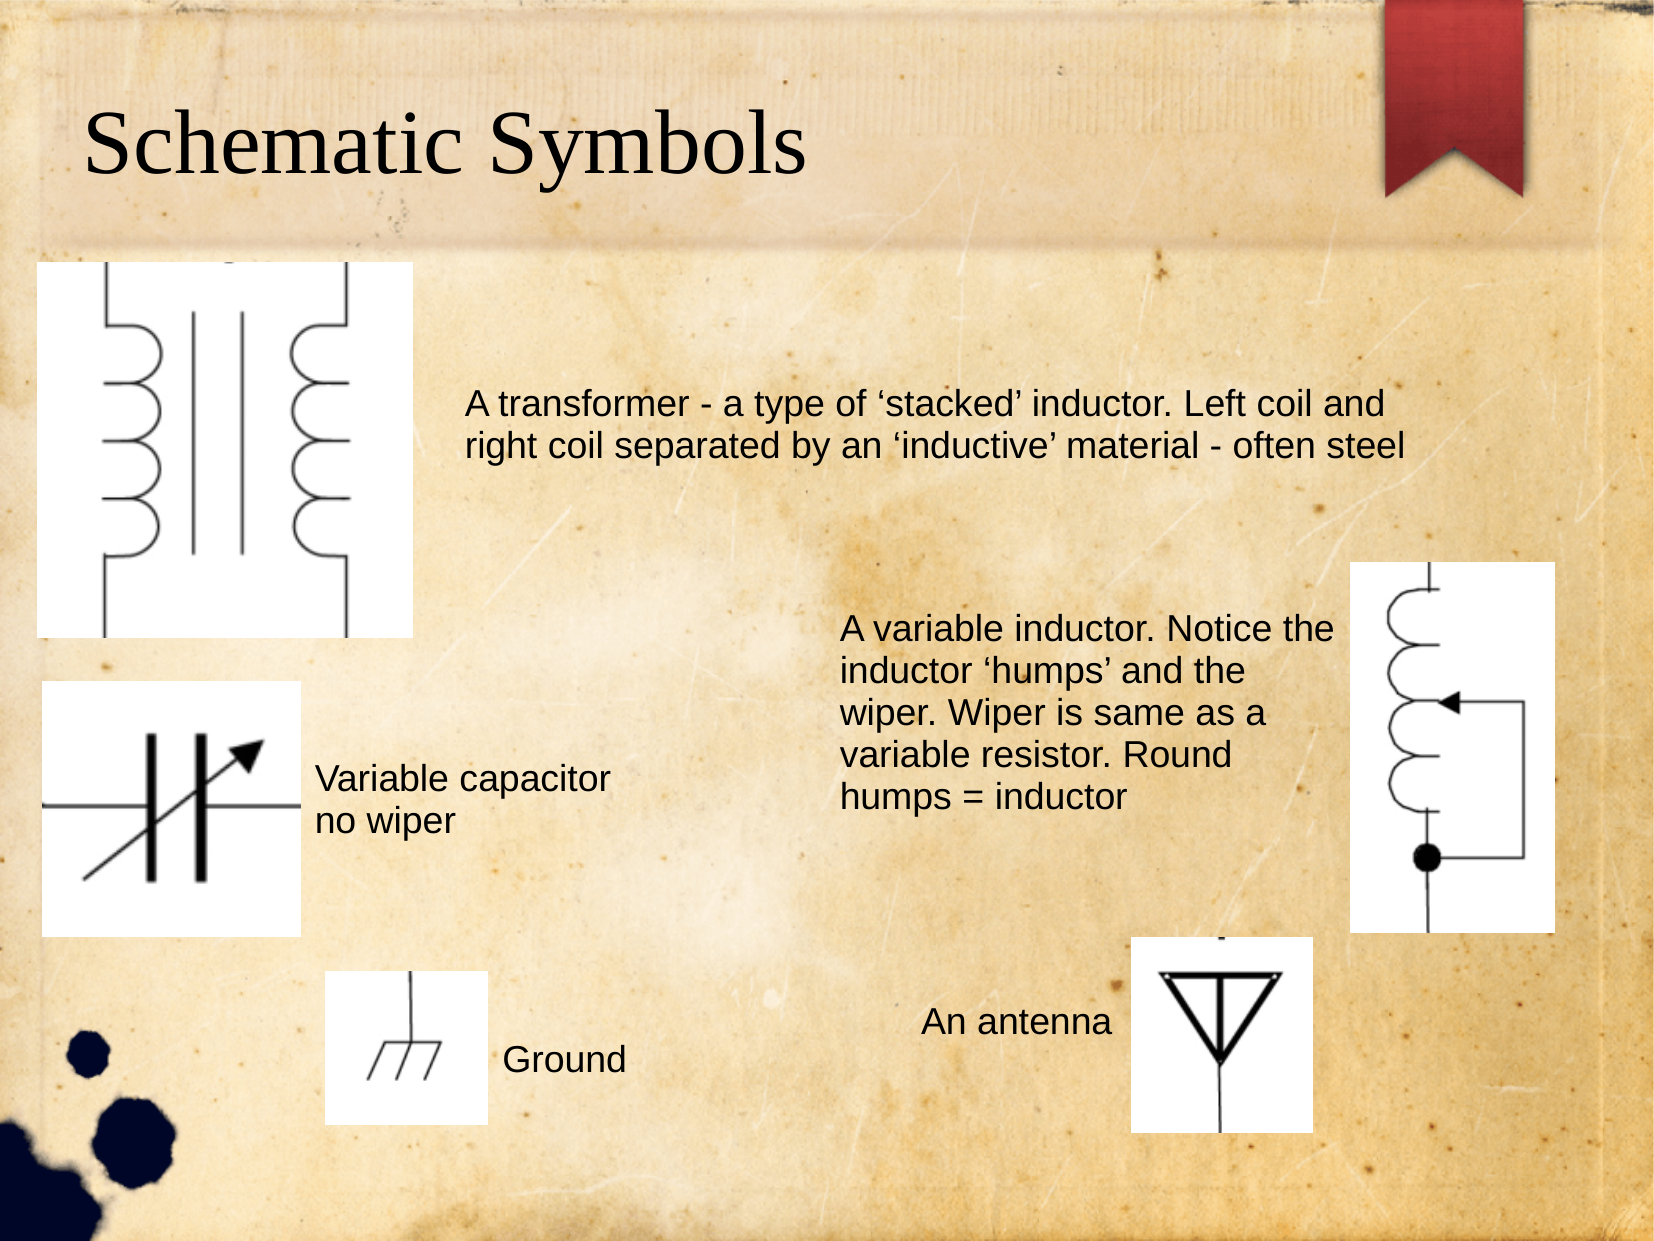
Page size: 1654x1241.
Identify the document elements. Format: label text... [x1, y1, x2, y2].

text_box A variable inductor. Notice the inductor ‘humps’ and the wiper. Wiper is same as a variable resistor. Round humps = inductor [825, 600, 1351, 867]
text_box Ground [487, 1030, 676, 1088]
picture [0, 0, 1654, 1241]
text_box A transformer - a type of ‘stacked’ inductor. Left coil and right coil separated by an ‘inductive’ material - often steel [450, 375, 1426, 474]
text_box An antenna [906, 993, 1132, 1051]
text_box Variable capacitor no wiper [300, 750, 638, 891]
title Schematic Symbols [82, 49, 1347, 237]
